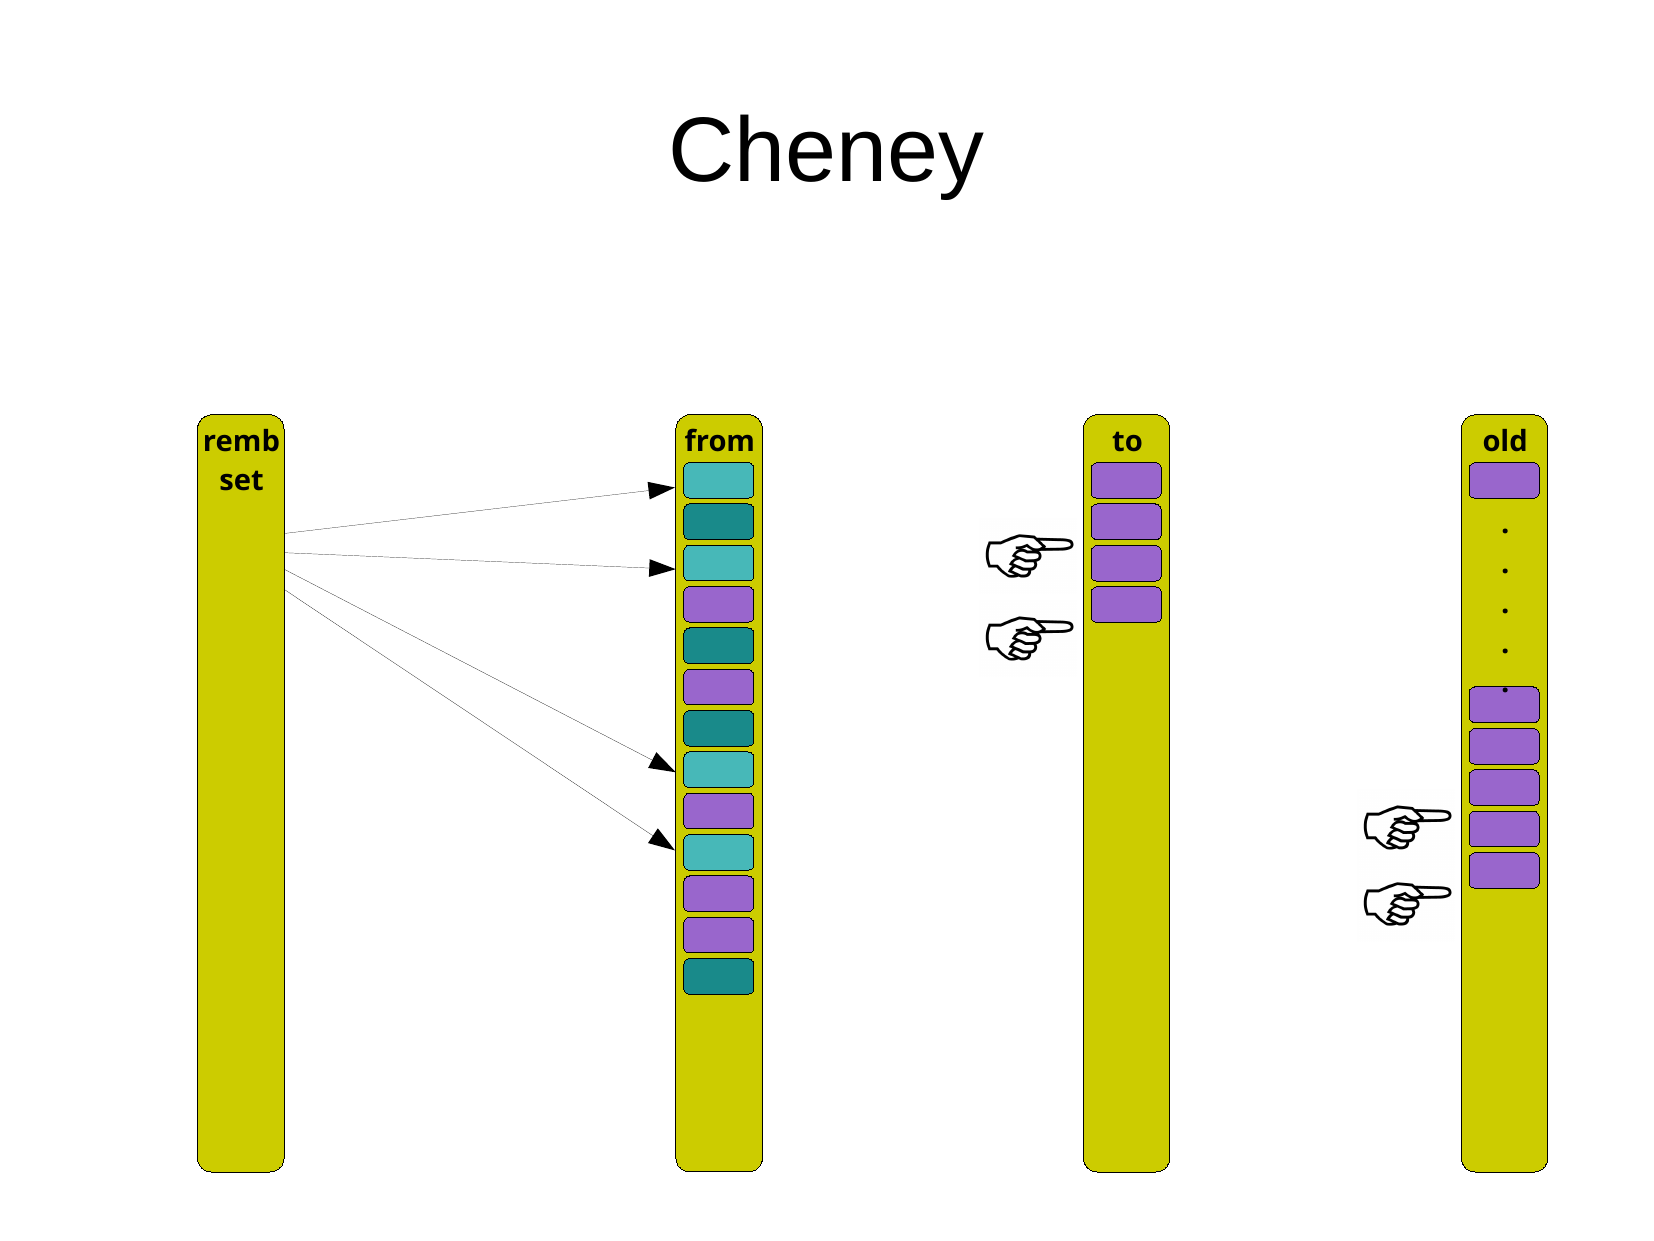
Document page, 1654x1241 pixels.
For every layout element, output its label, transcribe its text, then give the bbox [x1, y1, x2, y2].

picture [979, 600, 1077, 677]
picture [1357, 789, 1455, 942]
text_box . . . . . [1448, 495, 1562, 681]
text_box [1461, 472, 1548, 495]
picture [979, 518, 1077, 594]
text_box remb set [185, 412, 298, 496]
text_box [197, 496, 285, 1173]
text_box Cheney [143, 91, 1511, 209]
text_box from [663, 412, 777, 471]
text_box [1461, 681, 1548, 1173]
text_box [675, 471, 763, 1172]
text_box [1083, 462, 1170, 1173]
text_box to [1070, 412, 1184, 471]
text_box old [1448, 412, 1562, 472]
